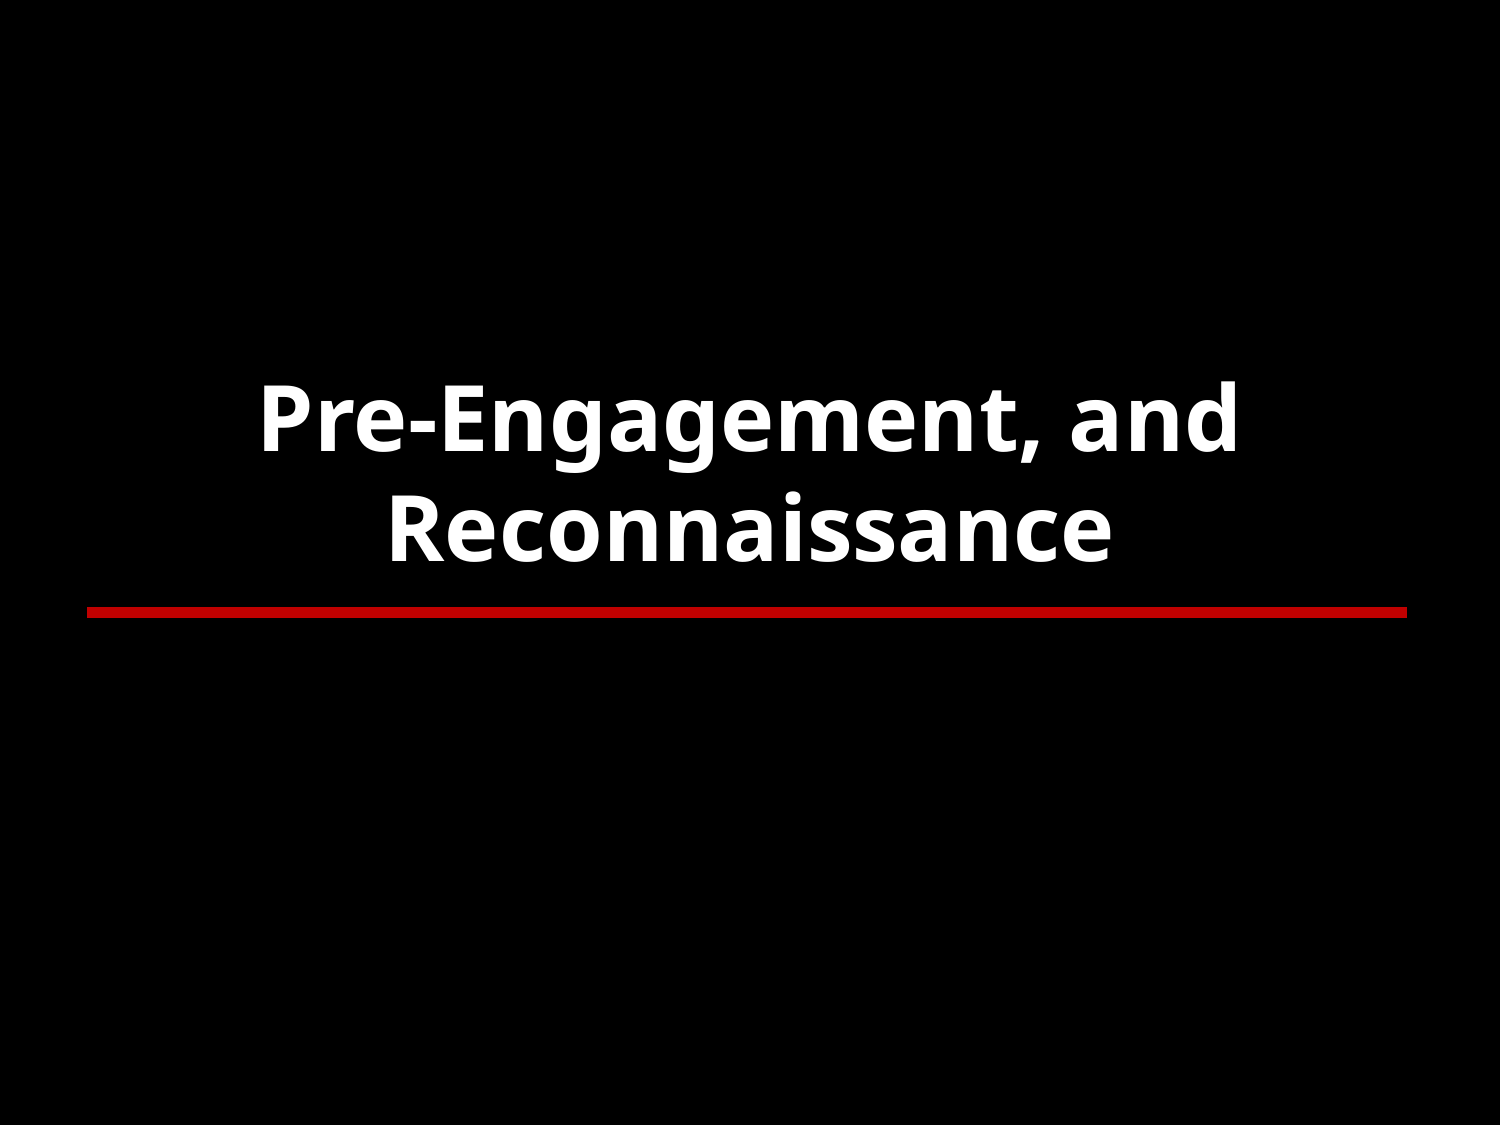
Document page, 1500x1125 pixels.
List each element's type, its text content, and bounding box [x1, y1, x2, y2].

title Pre-Engagement, and Reconnaissance [112, 349, 1388, 591]
